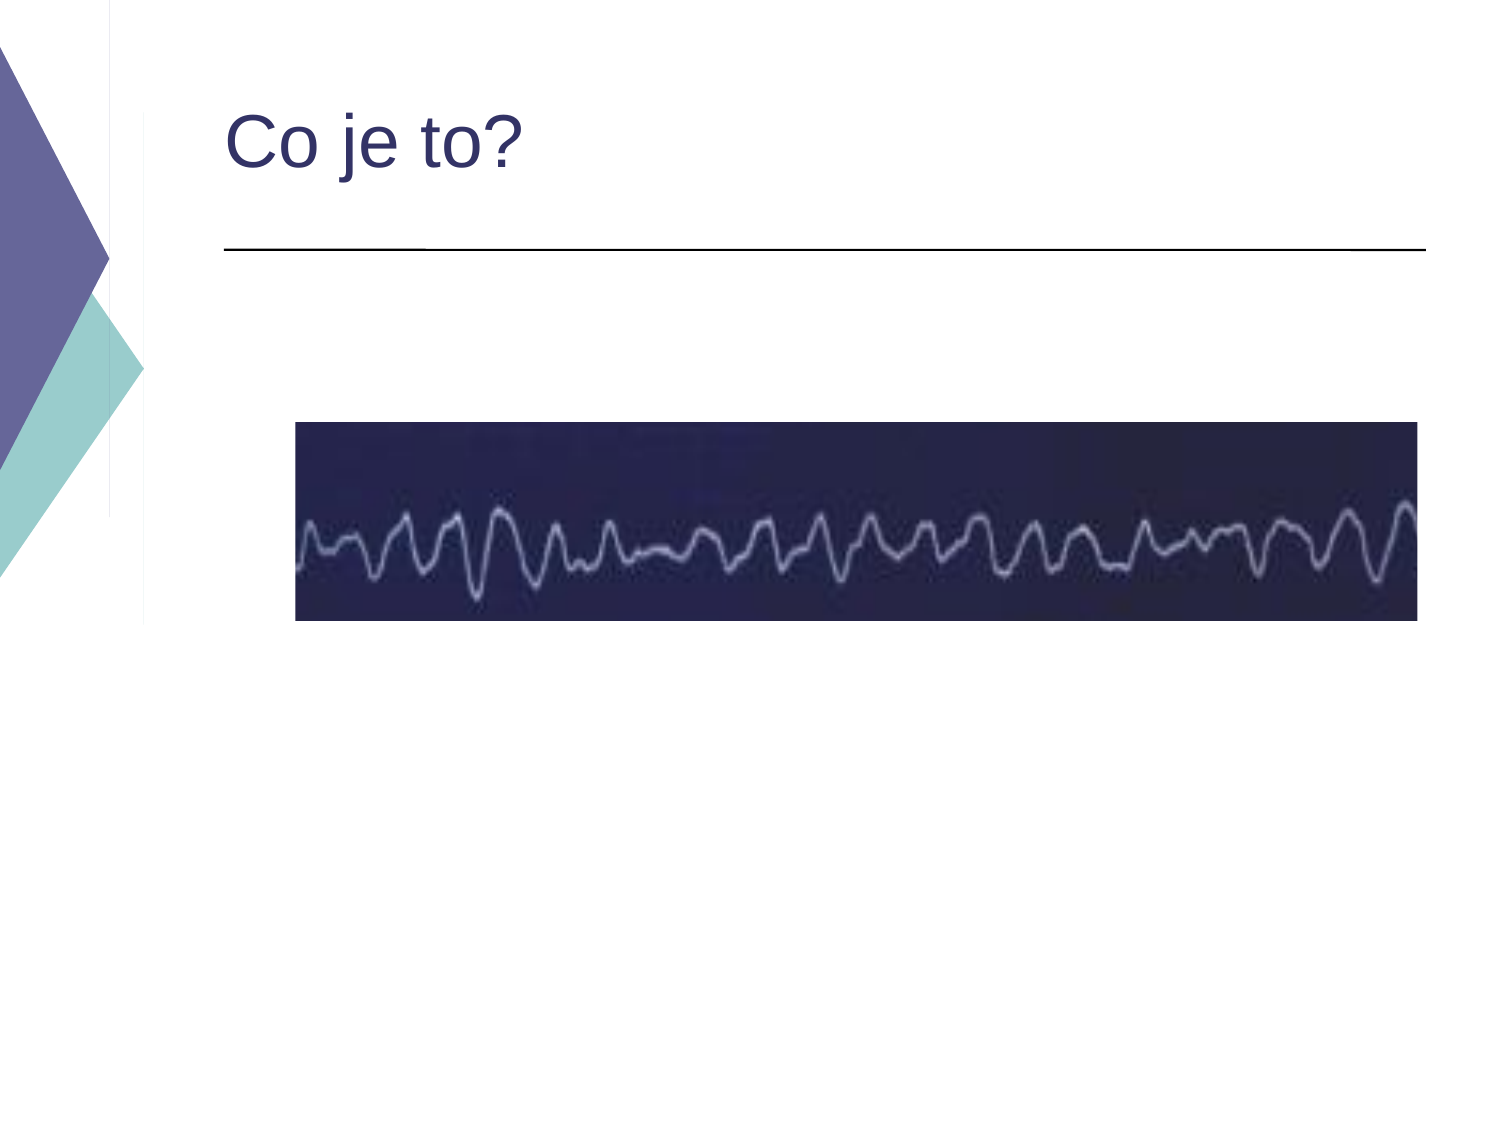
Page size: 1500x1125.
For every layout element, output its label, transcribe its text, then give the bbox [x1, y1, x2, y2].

picture [295, 422, 1418, 621]
title Co je to? [224, 41, 1425, 237]
